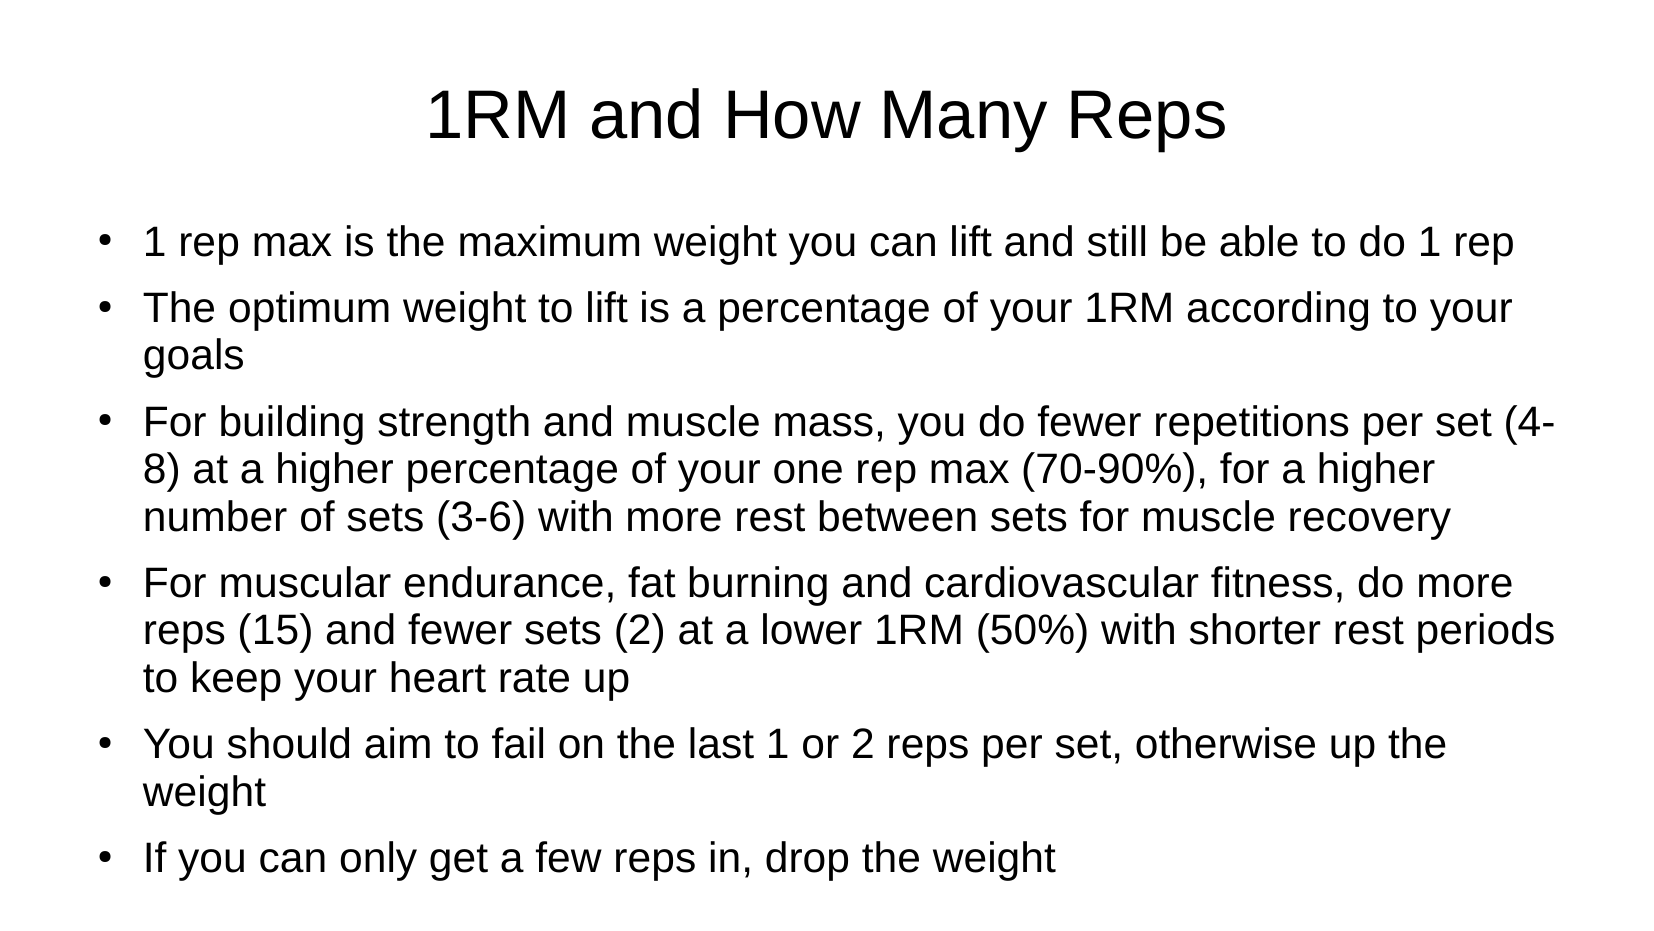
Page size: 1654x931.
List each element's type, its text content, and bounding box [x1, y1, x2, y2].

list 1 rep max is the maximum weight you can lift and still be able to do 1 rep The optimum weight to lift is a percentage of your 1RM according to your goals For building strength and muscle mass, you do fewer repetitions per set (4-8) at a higher percentage of your one rep max (70-90%), for a higher number of sets (3-6) with more rest between sets for muscle recovery For muscular endurance, fat burning and cardiovascular fitness, do more reps (15) and fewer sets (2) at a lower 1RM (50%) with shorter rest periods to keep your heart rate up You should aim to fail on the last 1 or 2 reps per set, otherwise up the weight If you can only get a few reps in, drop the weight [82, 217, 1571, 886]
title 1RM and How Many Reps [82, 37, 1571, 193]
